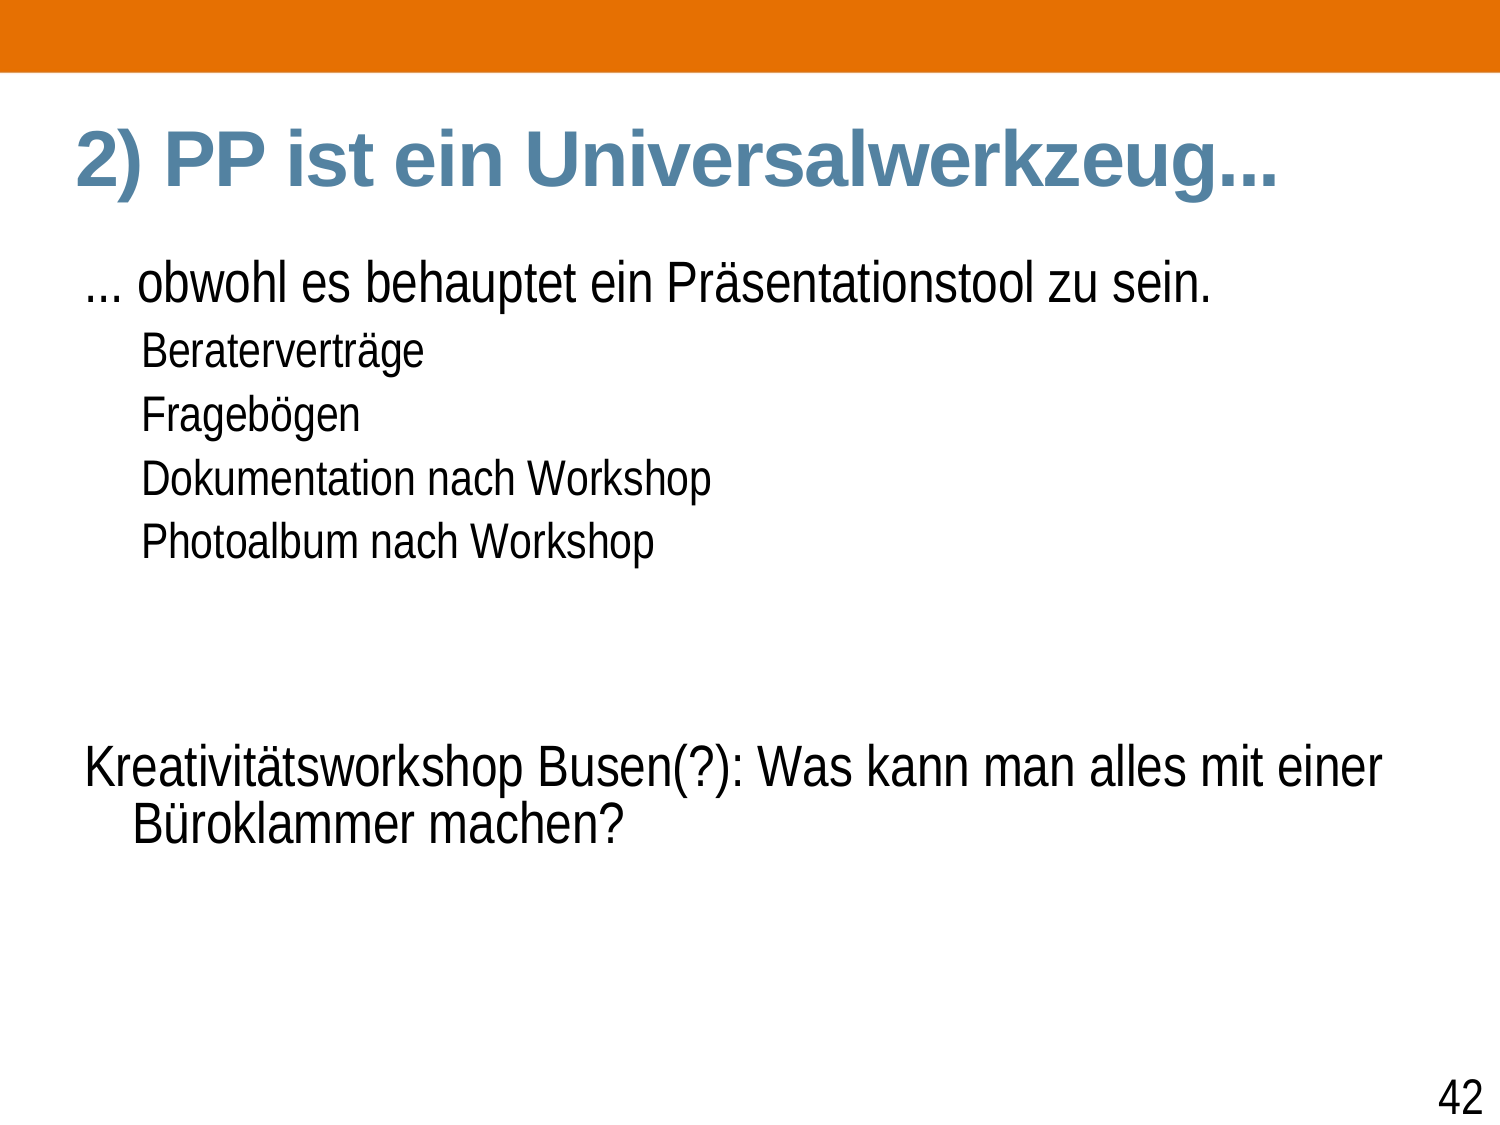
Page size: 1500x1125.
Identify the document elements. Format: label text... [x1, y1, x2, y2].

list ... obwohl es behauptet ein Präsentationstool zu sein. Beraterverträge Fragebögen Dokumentation nach Workshop Photoalbum nach Workshop Kreativitätsworkshop Busen(?): Was kann man alles mit einer Büroklammer machen? [64, 257, 1402, 1017]
picture [0, 0, 1500, 75]
title 2) PP ist ein Universalwerkzeug... [75, 122, 1438, 228]
